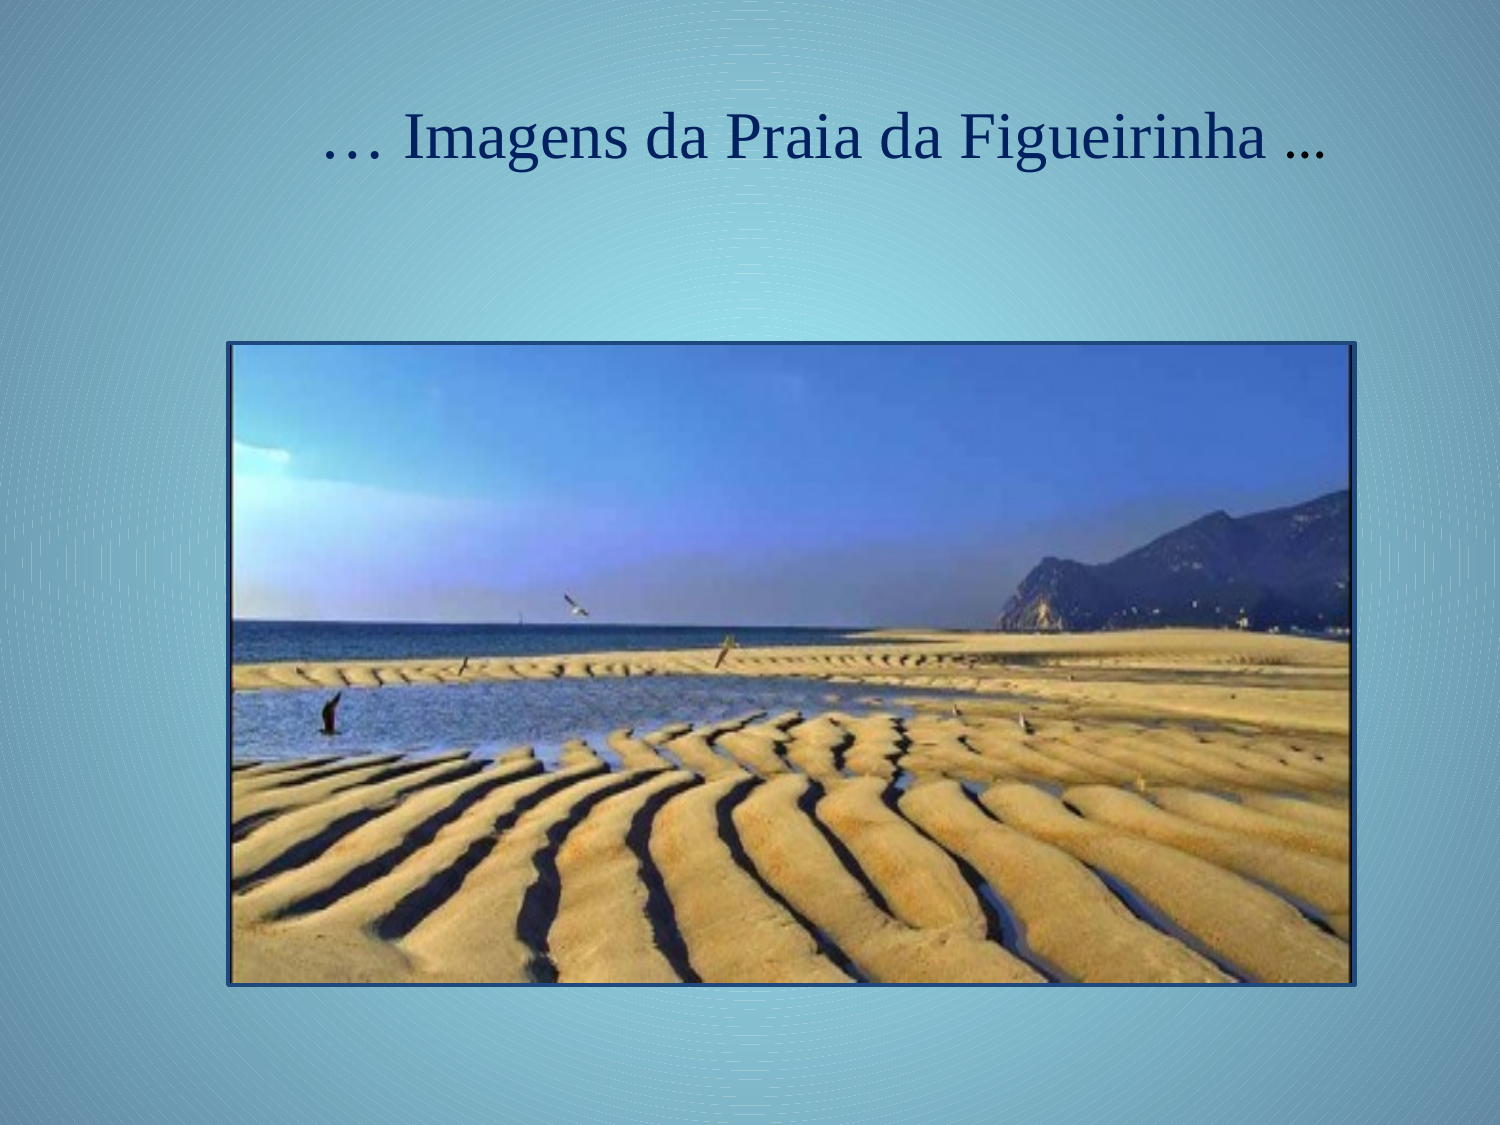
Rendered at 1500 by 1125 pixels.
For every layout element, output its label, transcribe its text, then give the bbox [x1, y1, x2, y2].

text_box … Imagens da Praia da Figueirinha … [293, 83, 1353, 180]
picture [230, 344, 1353, 983]
